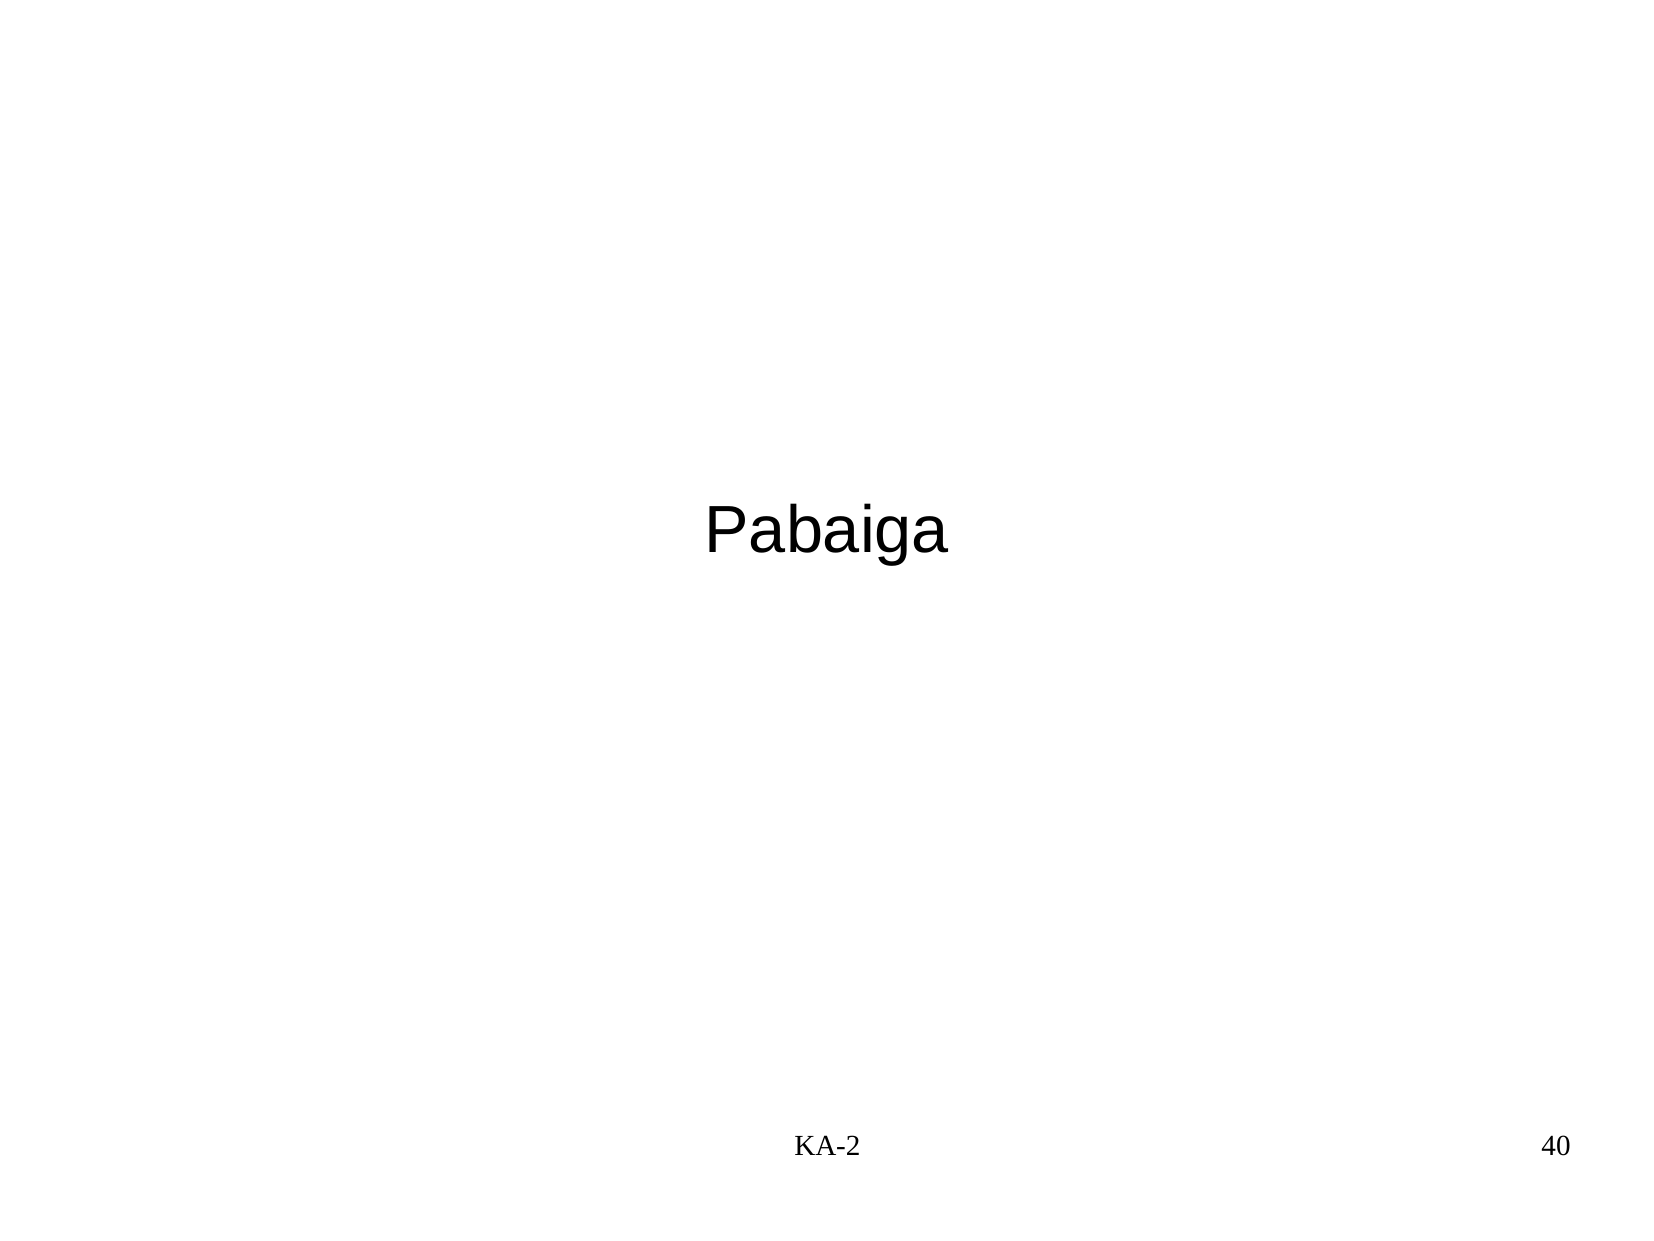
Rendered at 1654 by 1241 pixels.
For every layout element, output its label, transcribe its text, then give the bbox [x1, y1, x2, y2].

subtitle Pabaiga [82, 49, 1571, 1010]
